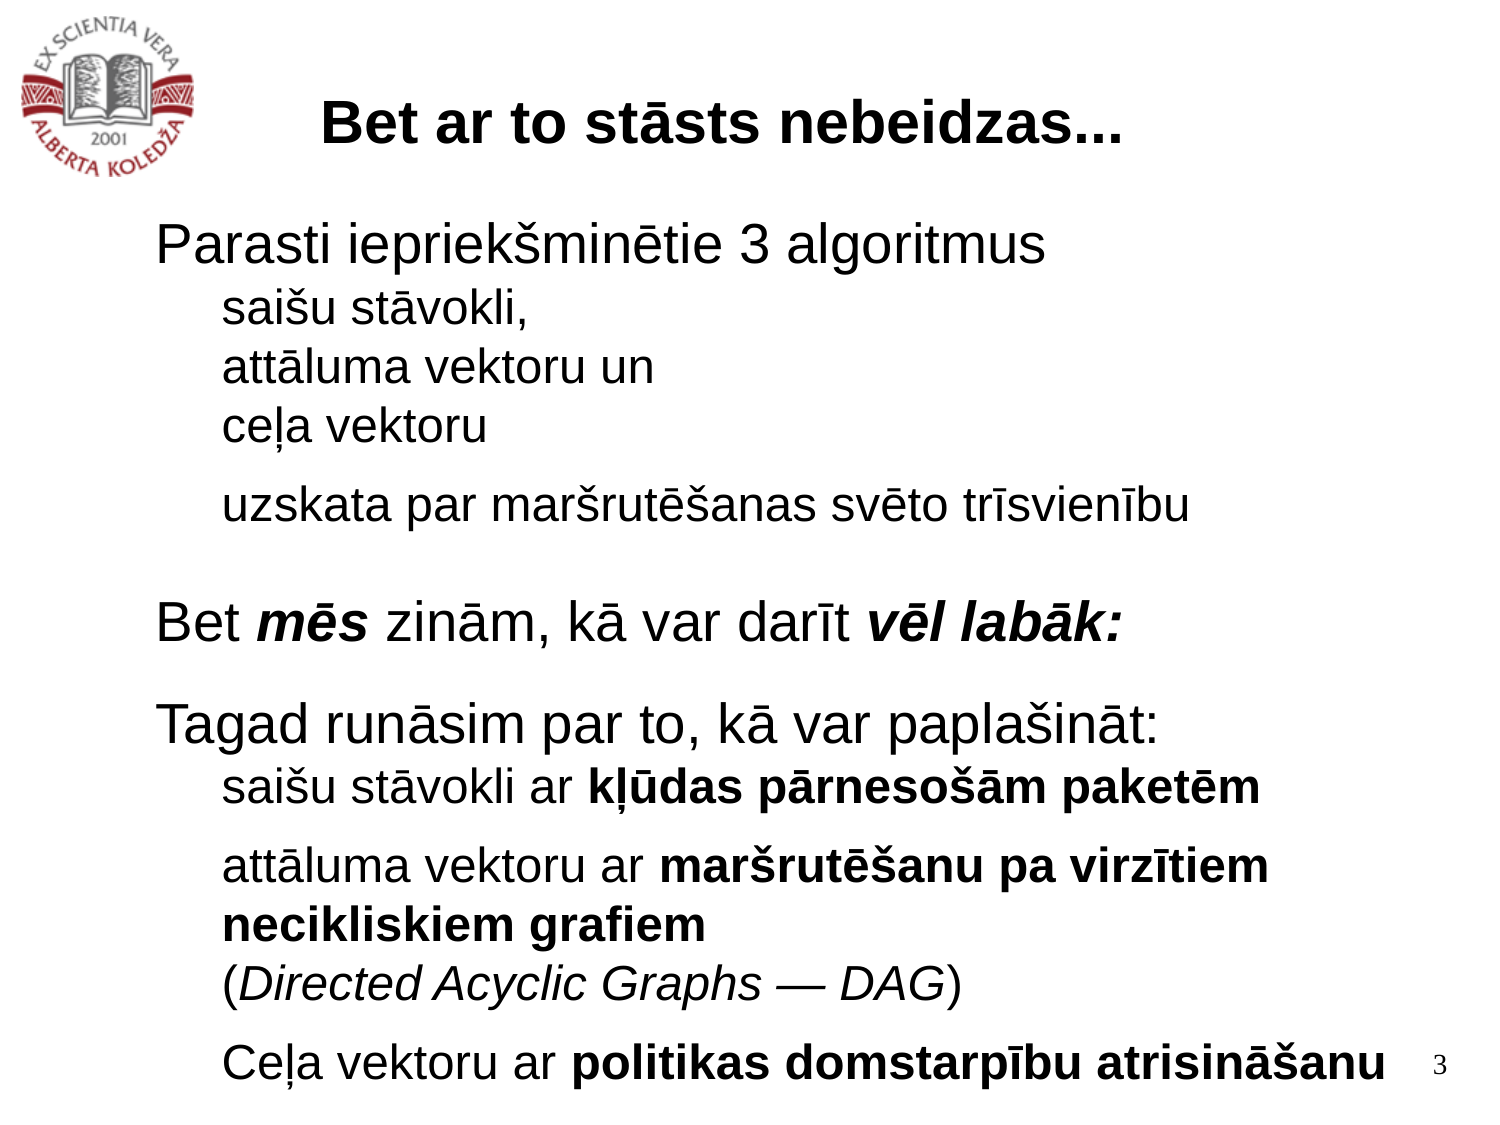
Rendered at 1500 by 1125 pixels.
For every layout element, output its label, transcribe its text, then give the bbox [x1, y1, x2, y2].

list Parasti iepriekšminētie 3 algoritmus saišu stāvokli, attāluma vektoru un ceļa vektoru uzskata par maršrutēšanas svēto trīsvienību Bet mēs zinām, kā var darīt vēl labāk: Tagad runāsim par to, kā var paplašināt: saišu stāvokli ar kļūdas pārnesošām paketēm attāluma vektoru ar maršrutēšanu pa virzītiem necikliskiem grafiem (Directed Acyclic Graphs — DAG) Ceļa vektoru ar politikas domstarpību atrisināšanu [74, 200, 1463, 1101]
text_box <skaitlis> [1312, 1037, 1463, 1101]
title Bet ar to stāsts nebeidzas... [50, 62, 1374, 175]
picture [21, 16, 194, 177]
